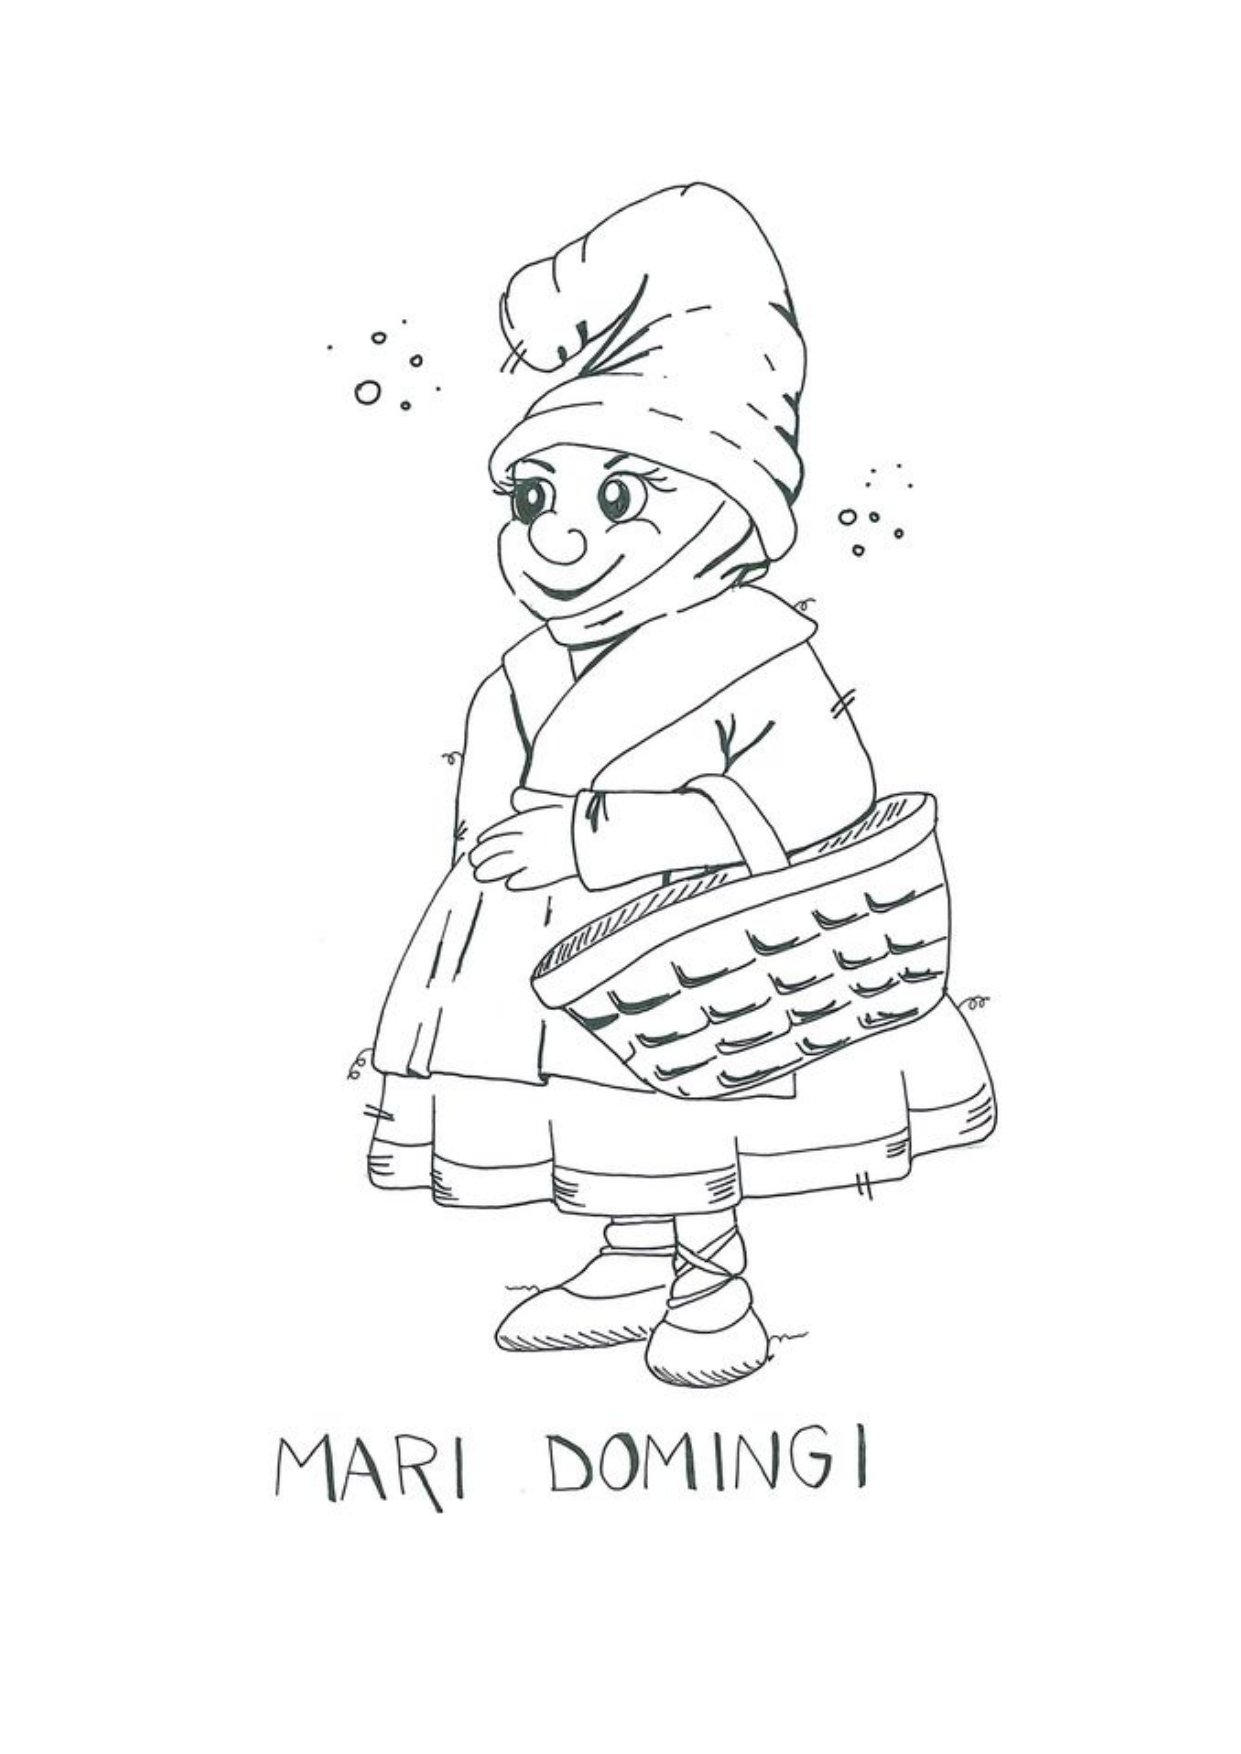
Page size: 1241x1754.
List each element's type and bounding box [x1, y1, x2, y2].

picture [137, 124, 1170, 1583]
